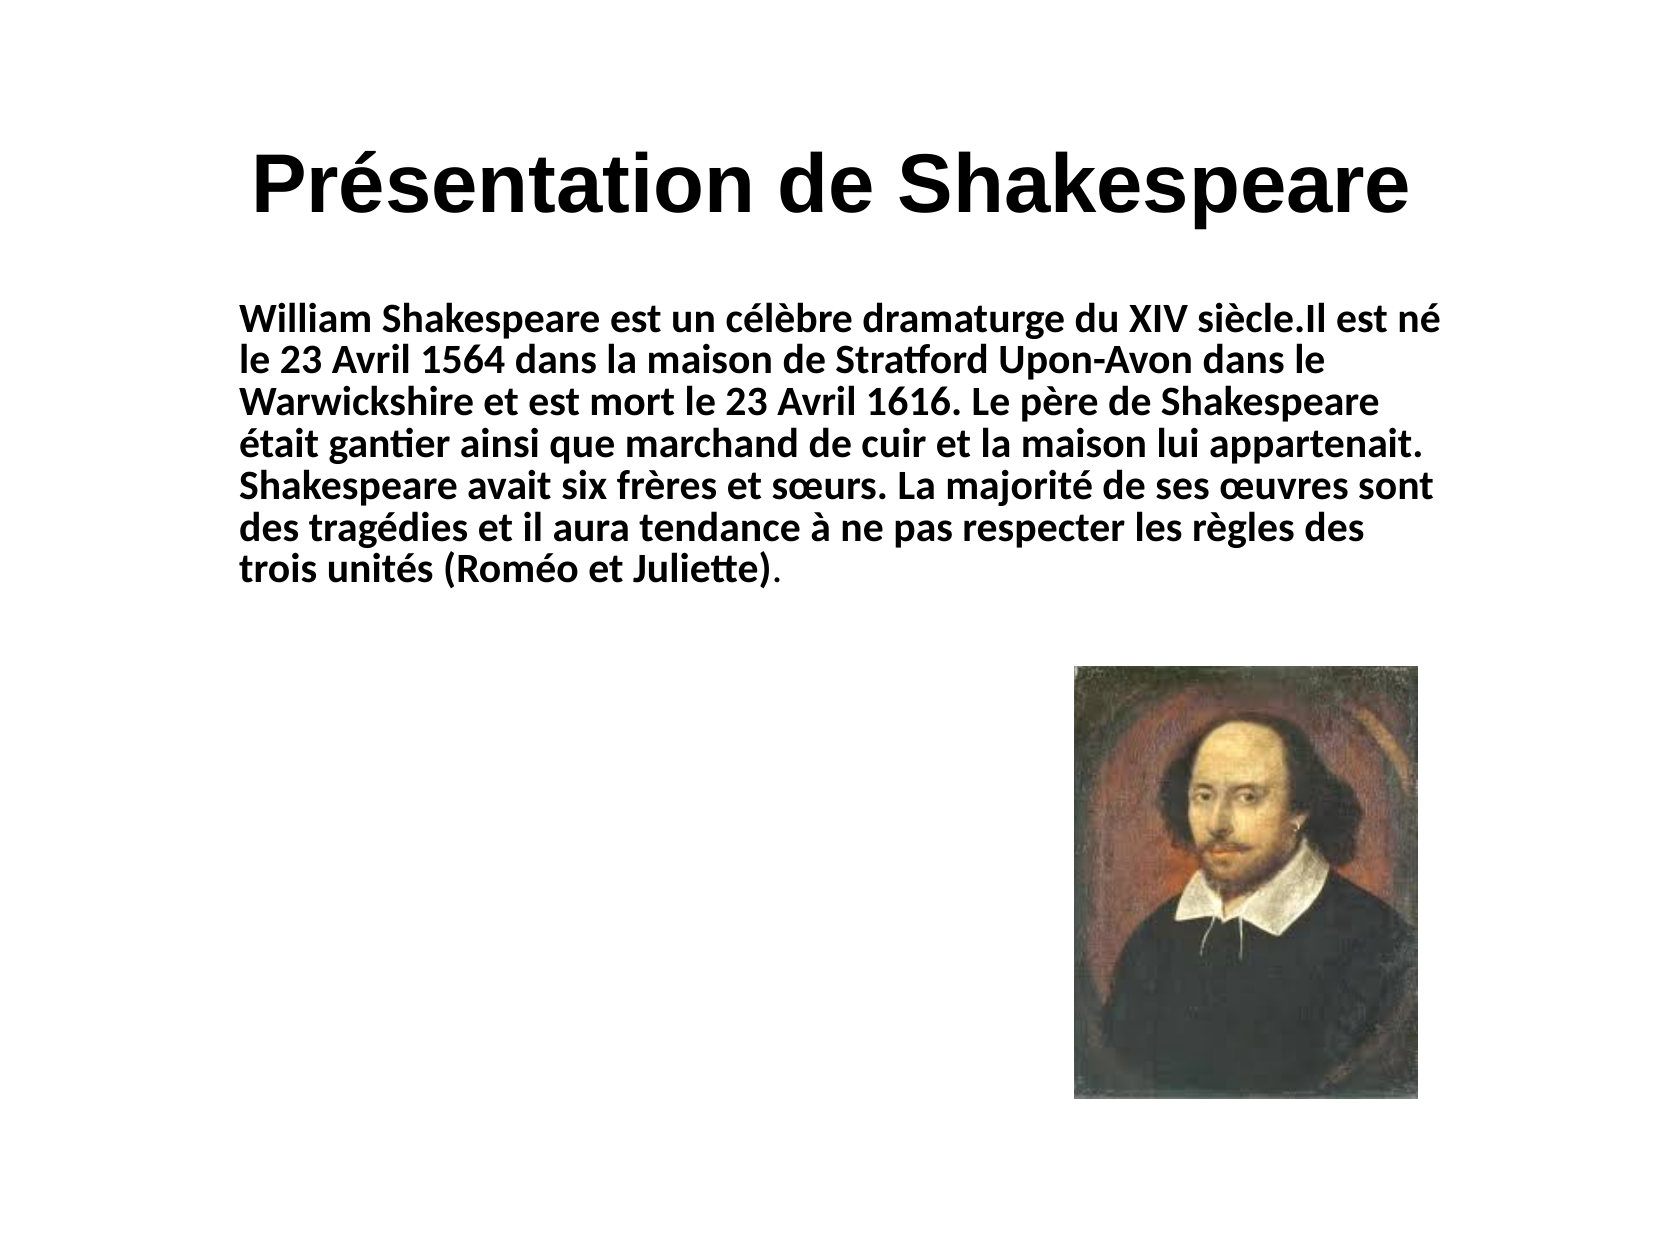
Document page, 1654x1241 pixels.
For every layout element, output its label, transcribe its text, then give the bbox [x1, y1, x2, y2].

text_box Présentation de Shakespeare [236, 129, 1501, 238]
text_box William Shakespeare est un célèbre dramaturge du XIV siècle.Il est né le 23 Avril 1564 dans la maison de Stratford Upon-Avon dans le Warwickshire et est mort le 23 Avril 1616. Le père de Shakespeare était gantier ainsi que marchand de cuir et la maison lui appartenait. Shakespeare avait six frères et sœurs. La majorité de ses œuvres sont des tragédies et il aura tendance à ne pas respecter les règles des trois unités (Roméo et Juliette). [224, 293, 1465, 768]
picture [1074, 666, 1418, 1099]
